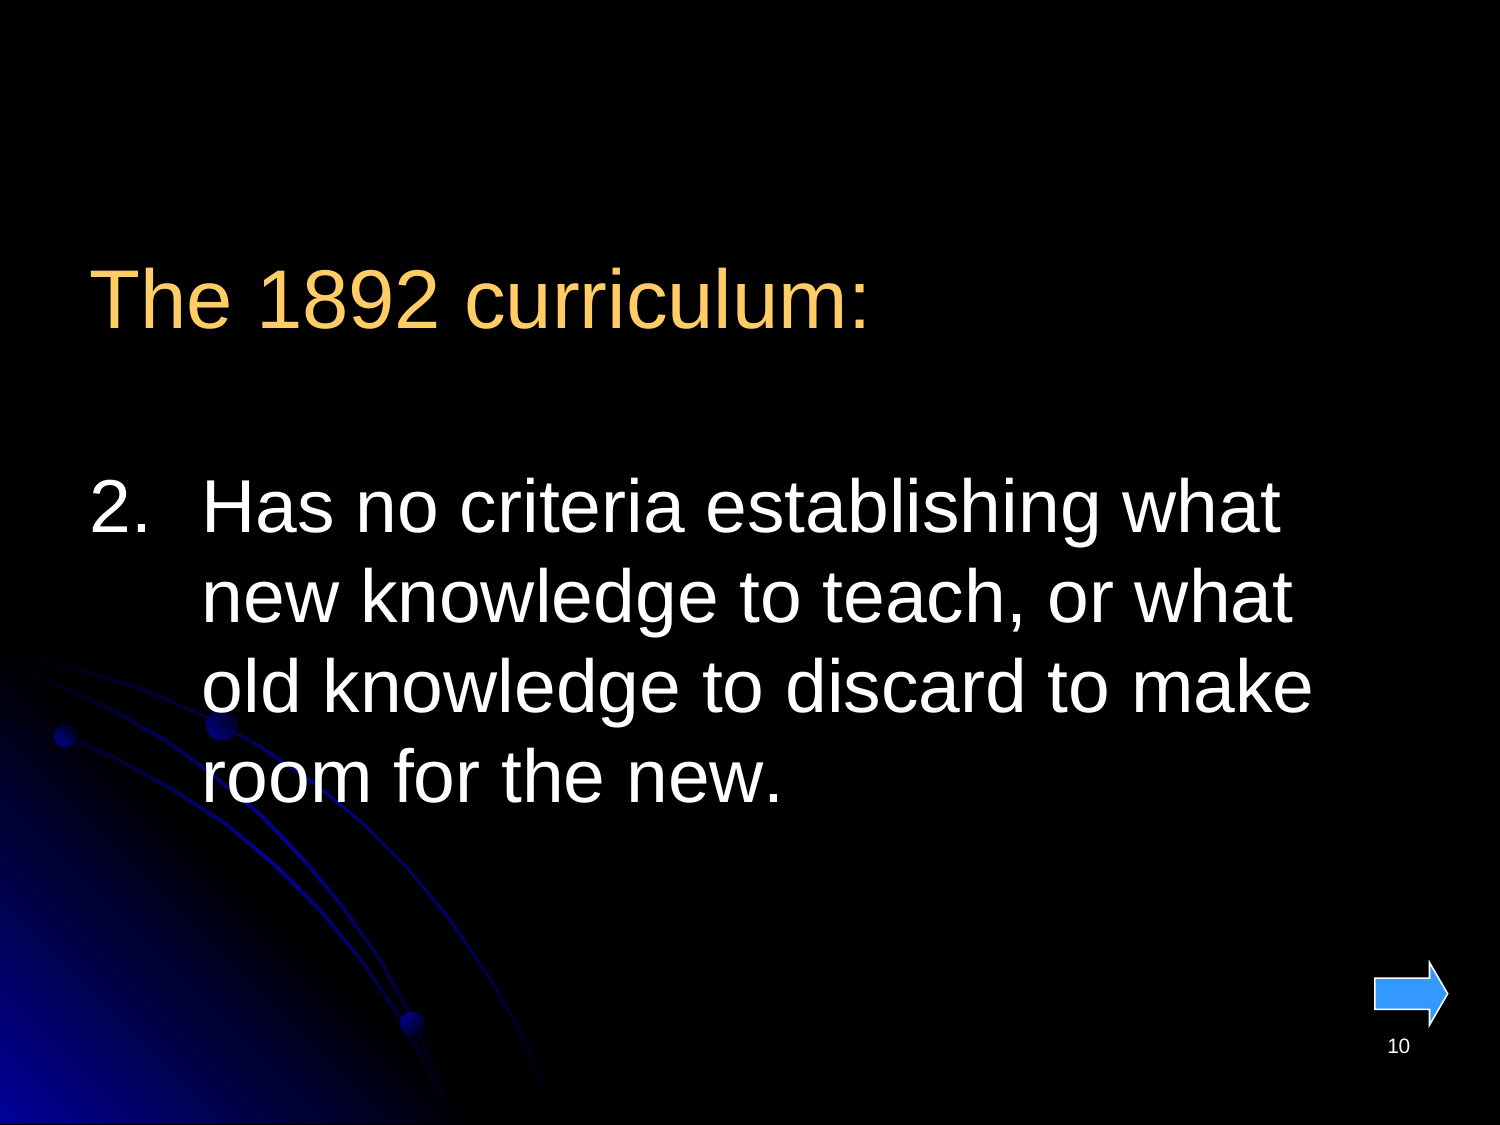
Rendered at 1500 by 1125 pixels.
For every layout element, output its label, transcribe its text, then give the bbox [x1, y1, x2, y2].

text_box 2. Has no criteria establishing what new knowledge to teach, or what old knowledge to discard to make room for the new. [74, 449, 1388, 826]
text_box The 1892 curriculum: [75, 237, 1351, 353]
text_box [1374, 962, 1448, 1026]
